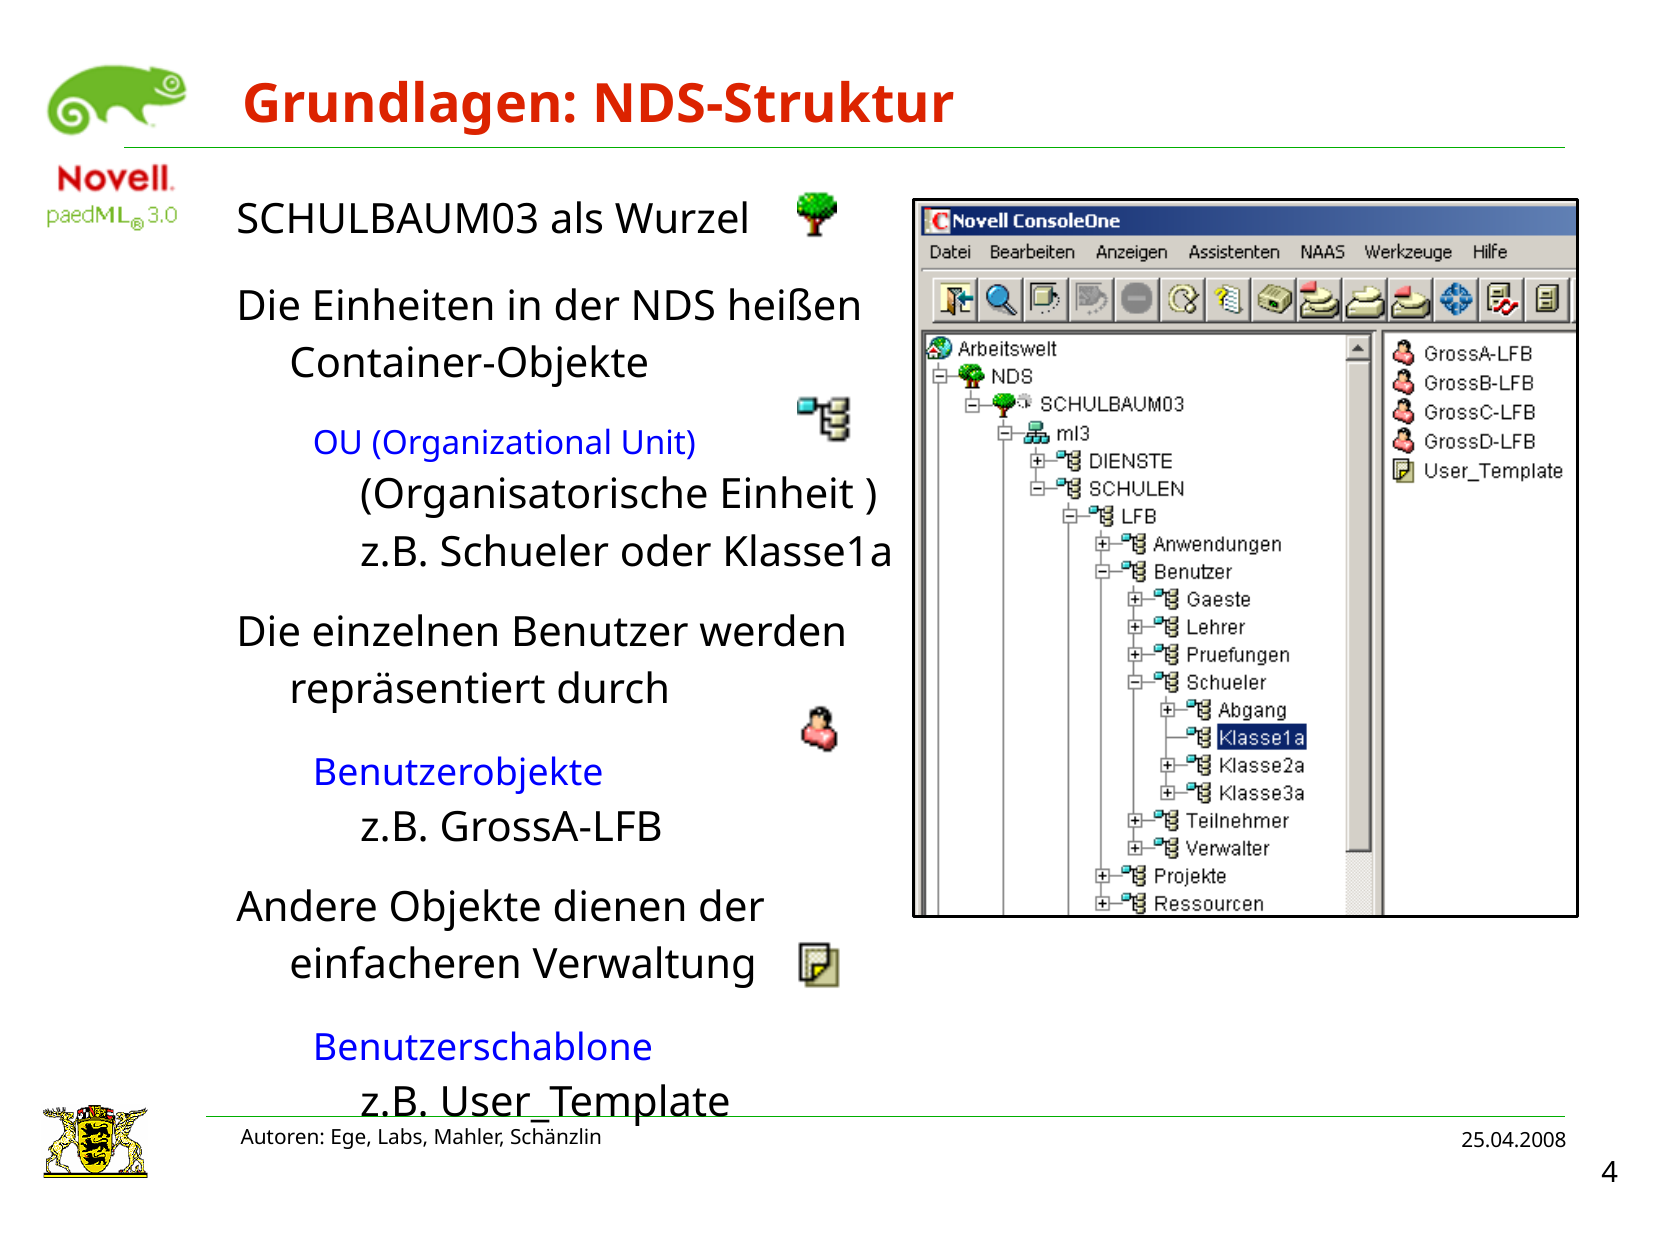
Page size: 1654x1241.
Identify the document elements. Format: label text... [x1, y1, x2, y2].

picture [915, 200, 1577, 916]
picture [797, 392, 854, 449]
list SCHULBAUM03 als Wurzel Die Einheiten in der NDS heißen Container-Objekte OU (Organizational Unit) (Organisatorische Einheit ) z.B. Schueler oder Klasse1a Die einzelnen Benutzer werden repräsentiert durch Benutzerobjekte z.B. GrossA-LFB Andere Objekte dienen der einfacheren Verwaltung Benutzerschablone z.B. User_Template [218, 188, 899, 1038]
title Grundlagen: NDS-Struktur [242, 67, 1577, 136]
picture [797, 188, 837, 243]
picture [29, 34, 199, 237]
picture [41, 1104, 148, 1180]
picture [797, 938, 843, 991]
picture [797, 702, 846, 758]
